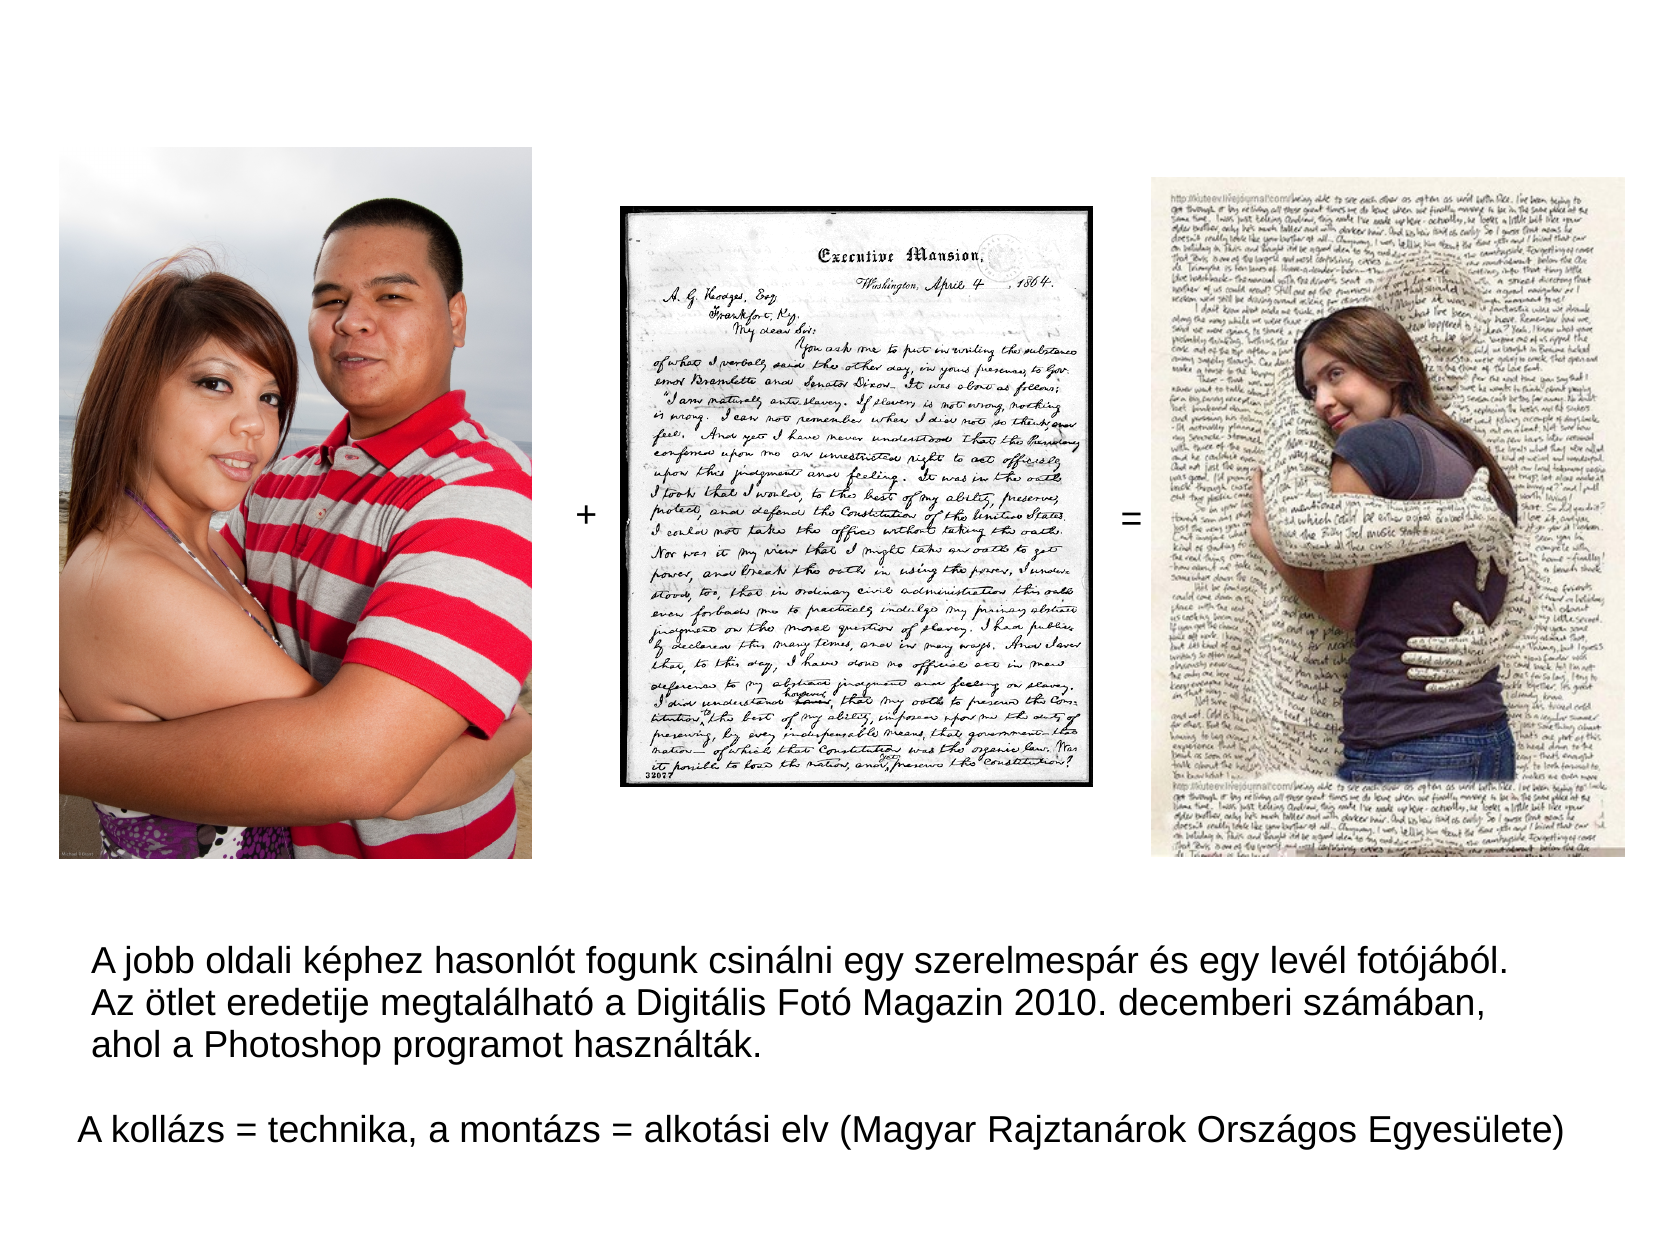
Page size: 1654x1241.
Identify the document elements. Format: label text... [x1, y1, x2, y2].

text_box = [1105, 489, 1158, 547]
text_box A kollázs = technika, a montázs = alkotási elv (Magyar Rajztanárok Országos Egyesülete) [62, 1101, 1580, 1159]
picture [620, 206, 1093, 787]
picture [1151, 177, 1625, 857]
text_box + [560, 486, 613, 544]
picture [59, 147, 532, 859]
text_box A jobb oldali képhez hasonlót fogunk csinálni egy szerelmespár és egy levél fotójából. Az ötlet eredetije megtalálható a Digitális Fotó Magazin 2010. decemberi számában, ahol a Photoshop programot használták. [76, 932, 1524, 1074]
